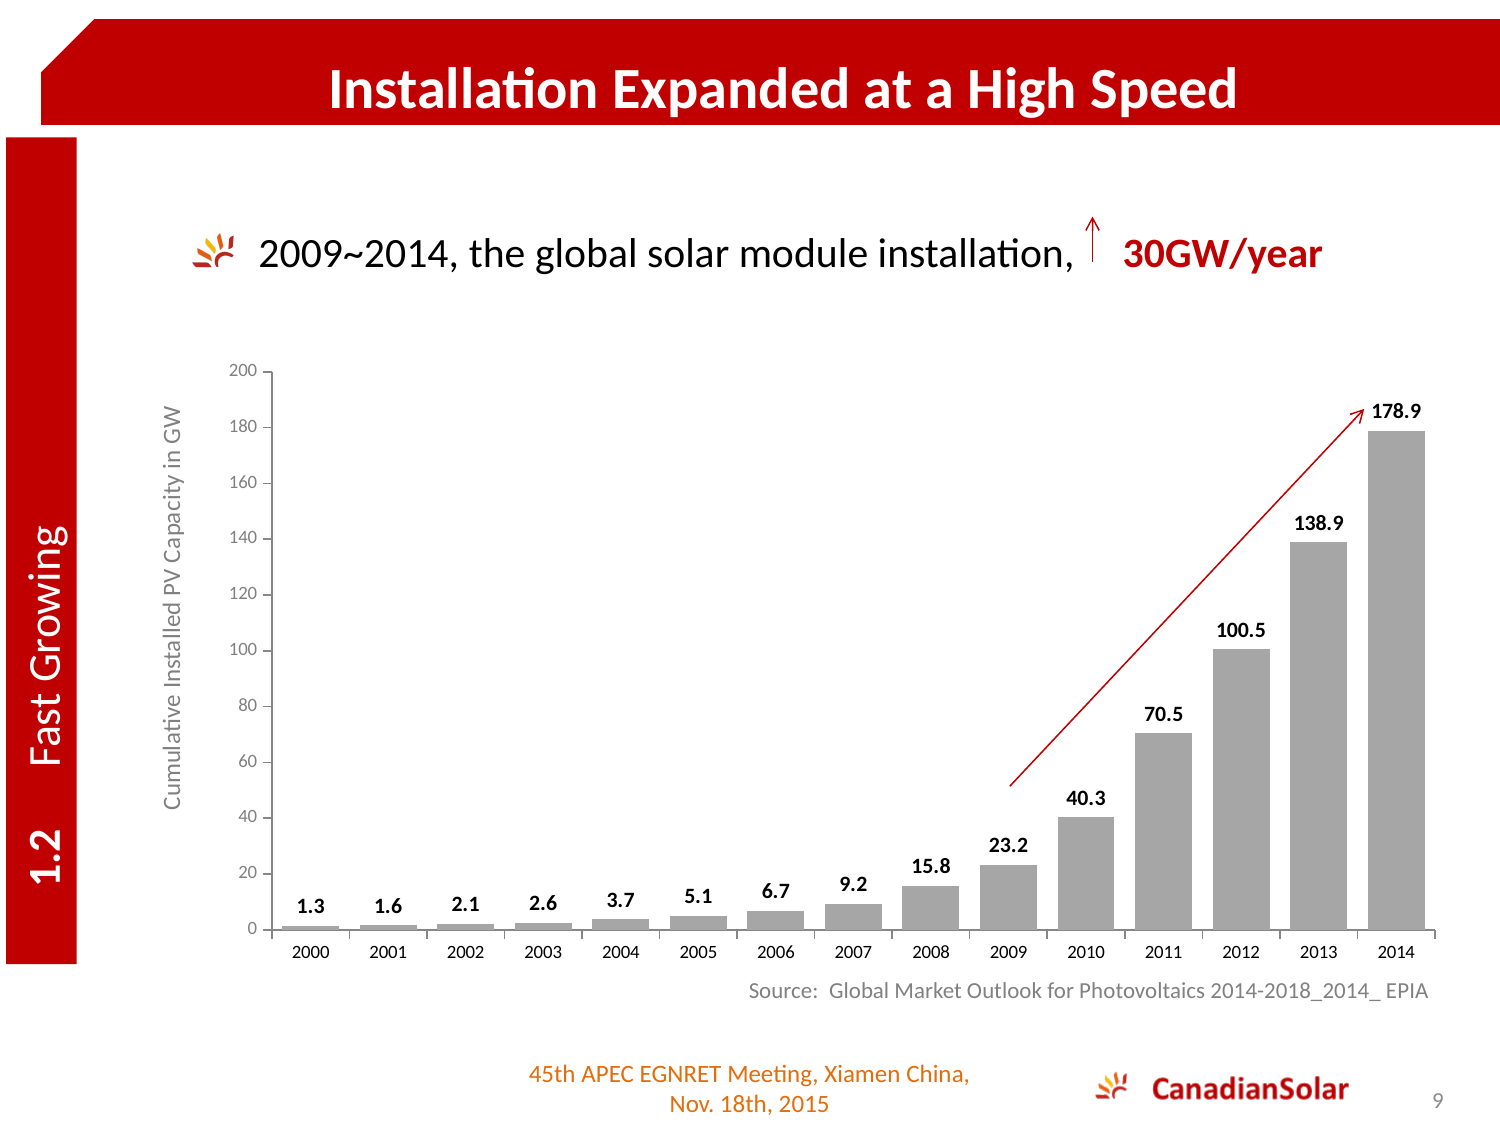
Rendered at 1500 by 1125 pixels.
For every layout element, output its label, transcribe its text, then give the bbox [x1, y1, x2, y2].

picture [192, 233, 235, 269]
footer 45th APEC EGNRET Meeting, Xiamen China, Nov. 18th, 2015 [512, 1057, 988, 1118]
text_box 2009~2014, the global solar module installation, 30GW/year [177, 193, 1495, 284]
chart [135, 349, 1462, 976]
text_box Source: Global Market Outlook for Photovoltaics 2014-2018_2014_ EPIA [733, 968, 1445, 1011]
slide_number <編號> [1108, 1069, 1459, 1125]
picture [1080, 1046, 1377, 1125]
text_box Installation Expanded at a High Speed [41, 19, 1500, 126]
text_box 1.2 Fast Growing [6, 137, 77, 965]
